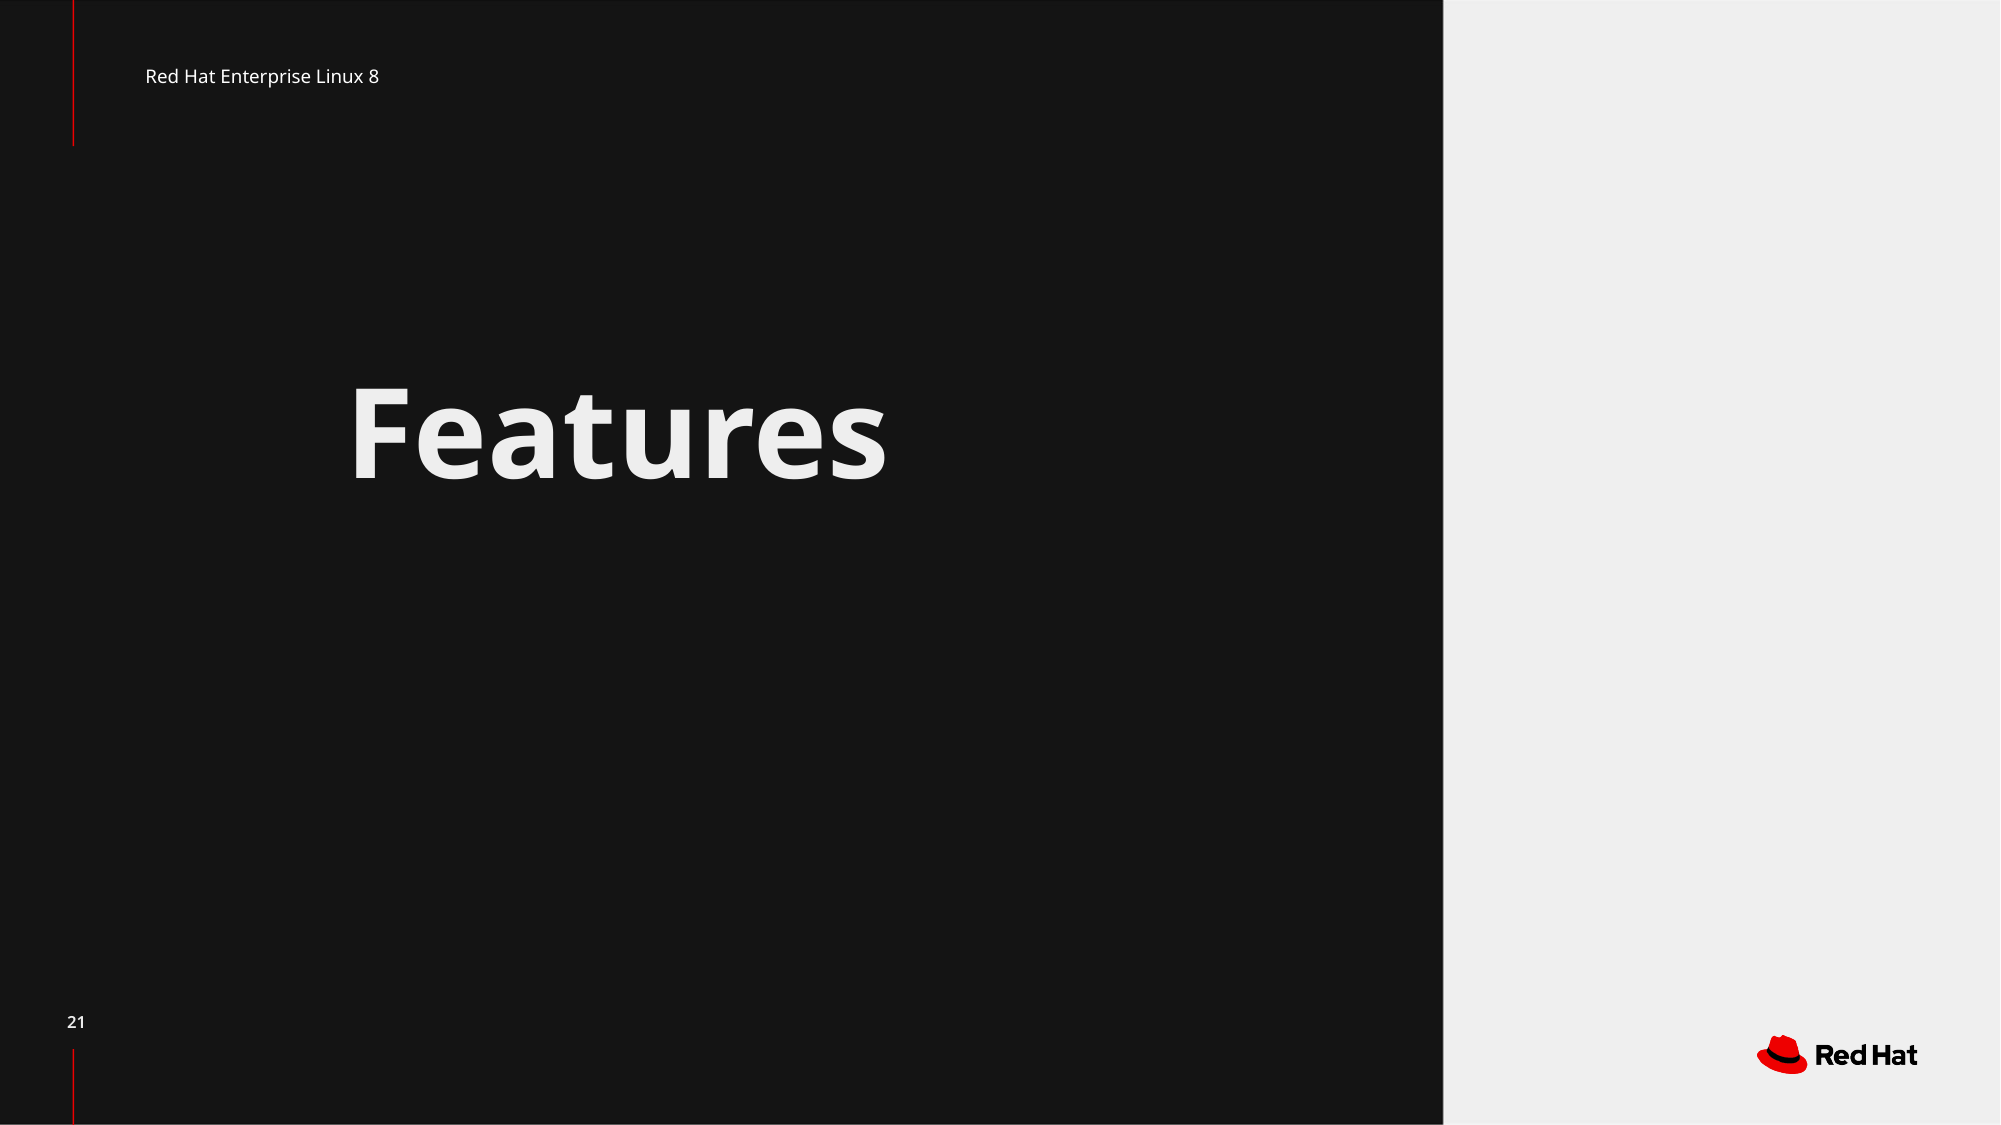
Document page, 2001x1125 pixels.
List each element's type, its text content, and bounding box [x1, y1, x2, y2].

text_box Red Hat Enterprise Linux 8 [73, 9, 918, 143]
picture [0, 0, 2001, 1125]
title Features [345, 353, 1621, 826]
